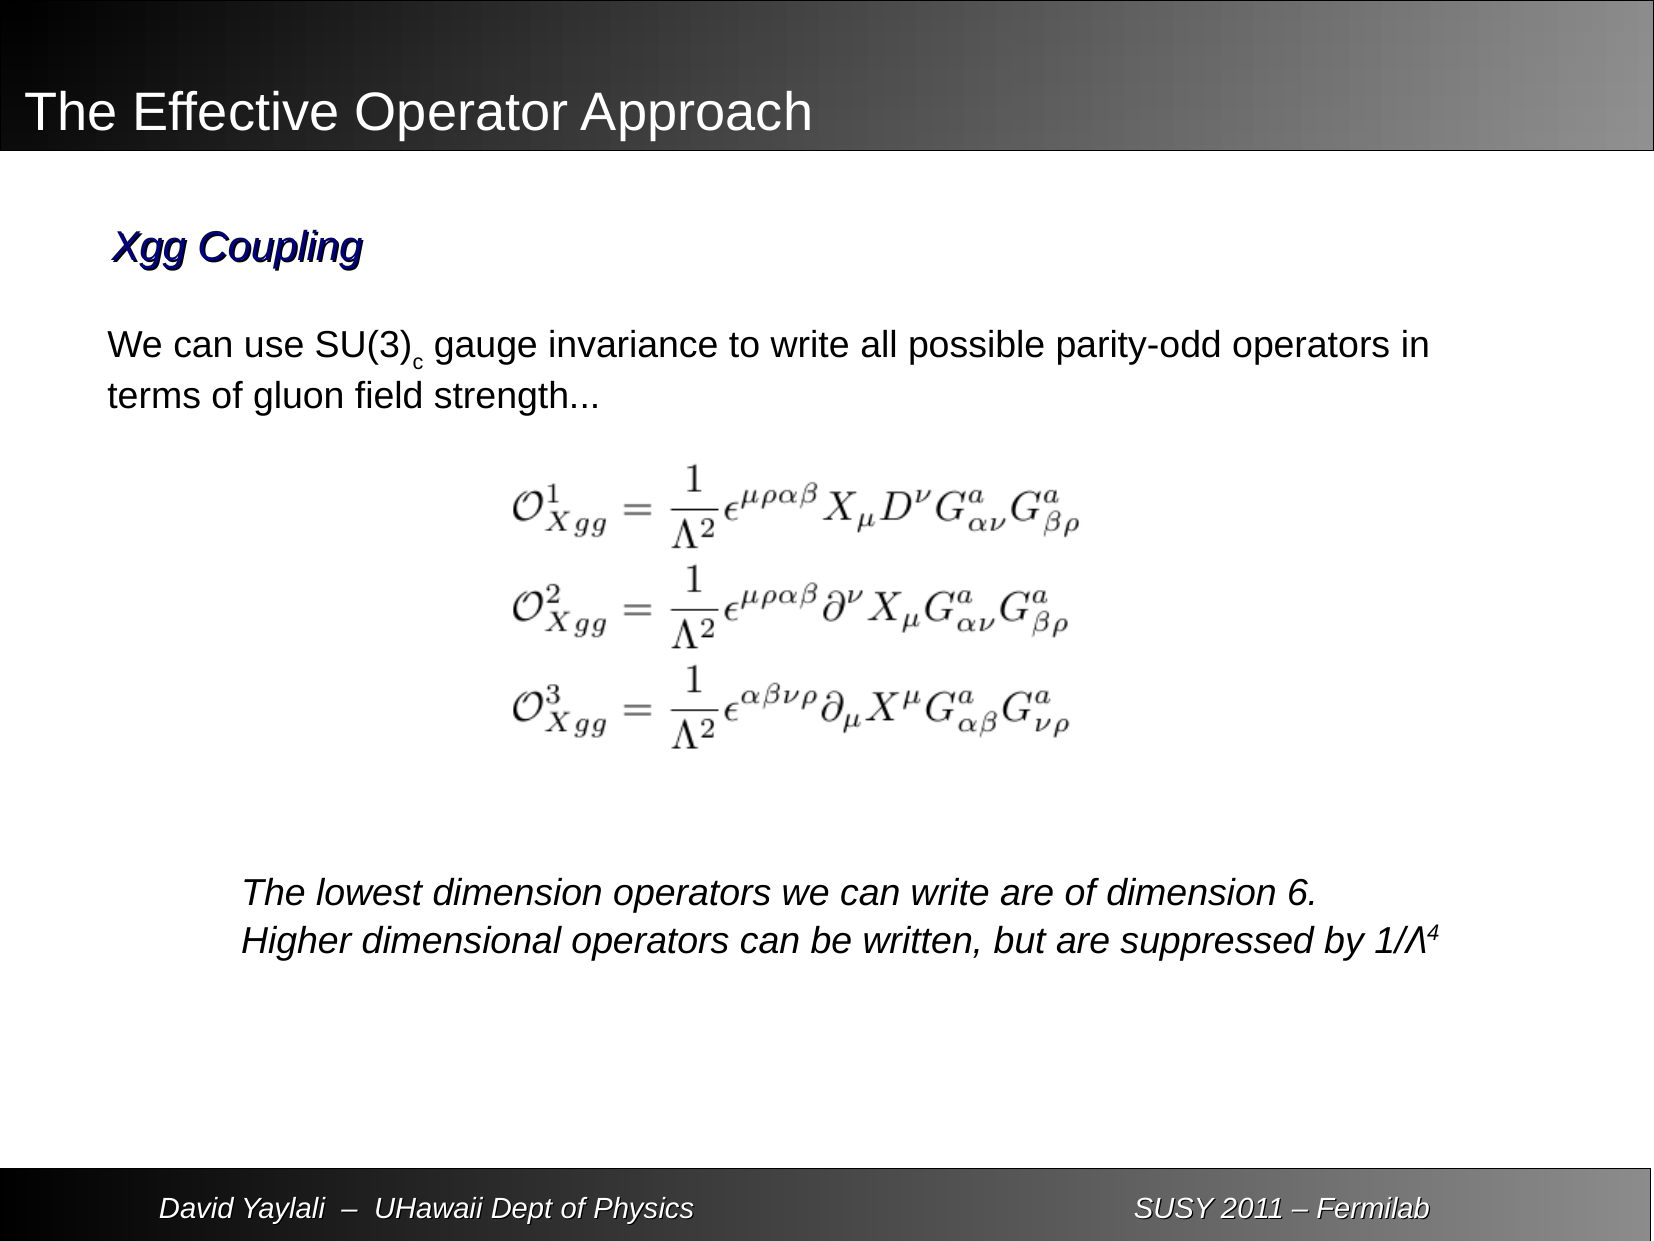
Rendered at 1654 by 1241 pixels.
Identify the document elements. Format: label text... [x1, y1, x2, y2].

text_box Xgg Coupling [96, 215, 378, 277]
picture [487, 437, 1096, 788]
text_box The Effective Operator Approach [9, 74, 829, 150]
text_box We can use SU(3)c gauge invariance to write all possible parity-odd operators in terms of gluon field strength... [92, 315, 1538, 429]
text_box The lowest dimension operators we can write are of dimension 6. Higher dimensional operators can be written, but are suppressed by 1/Λ4 [225, 862, 1463, 972]
